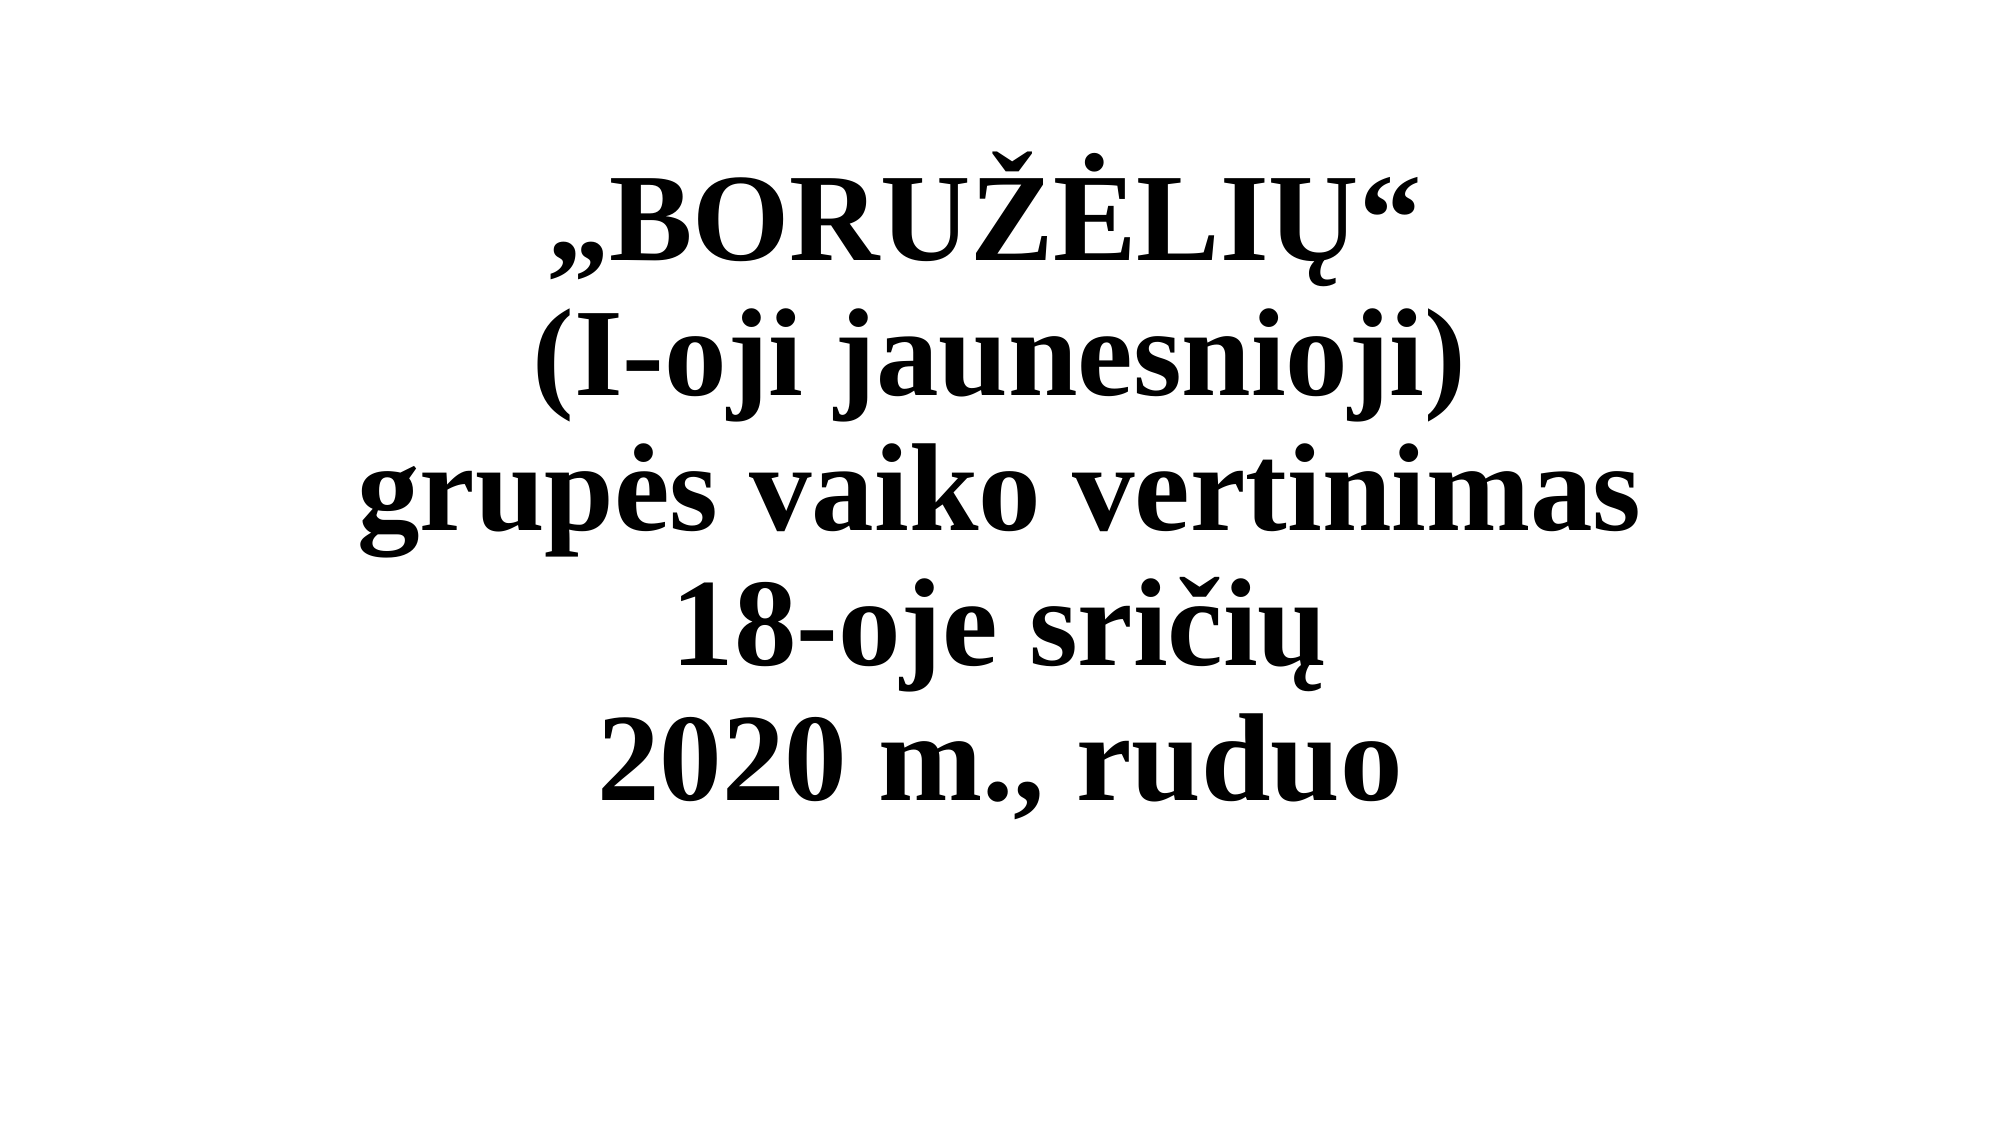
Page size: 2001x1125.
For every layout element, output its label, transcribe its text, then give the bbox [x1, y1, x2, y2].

title „BORUŽĖLIŲ“ (I-oji jaunesnioji) grupės vaiko vertinimas 18-oje sričių 2020 m., ruduo [249, 63, 1750, 835]
